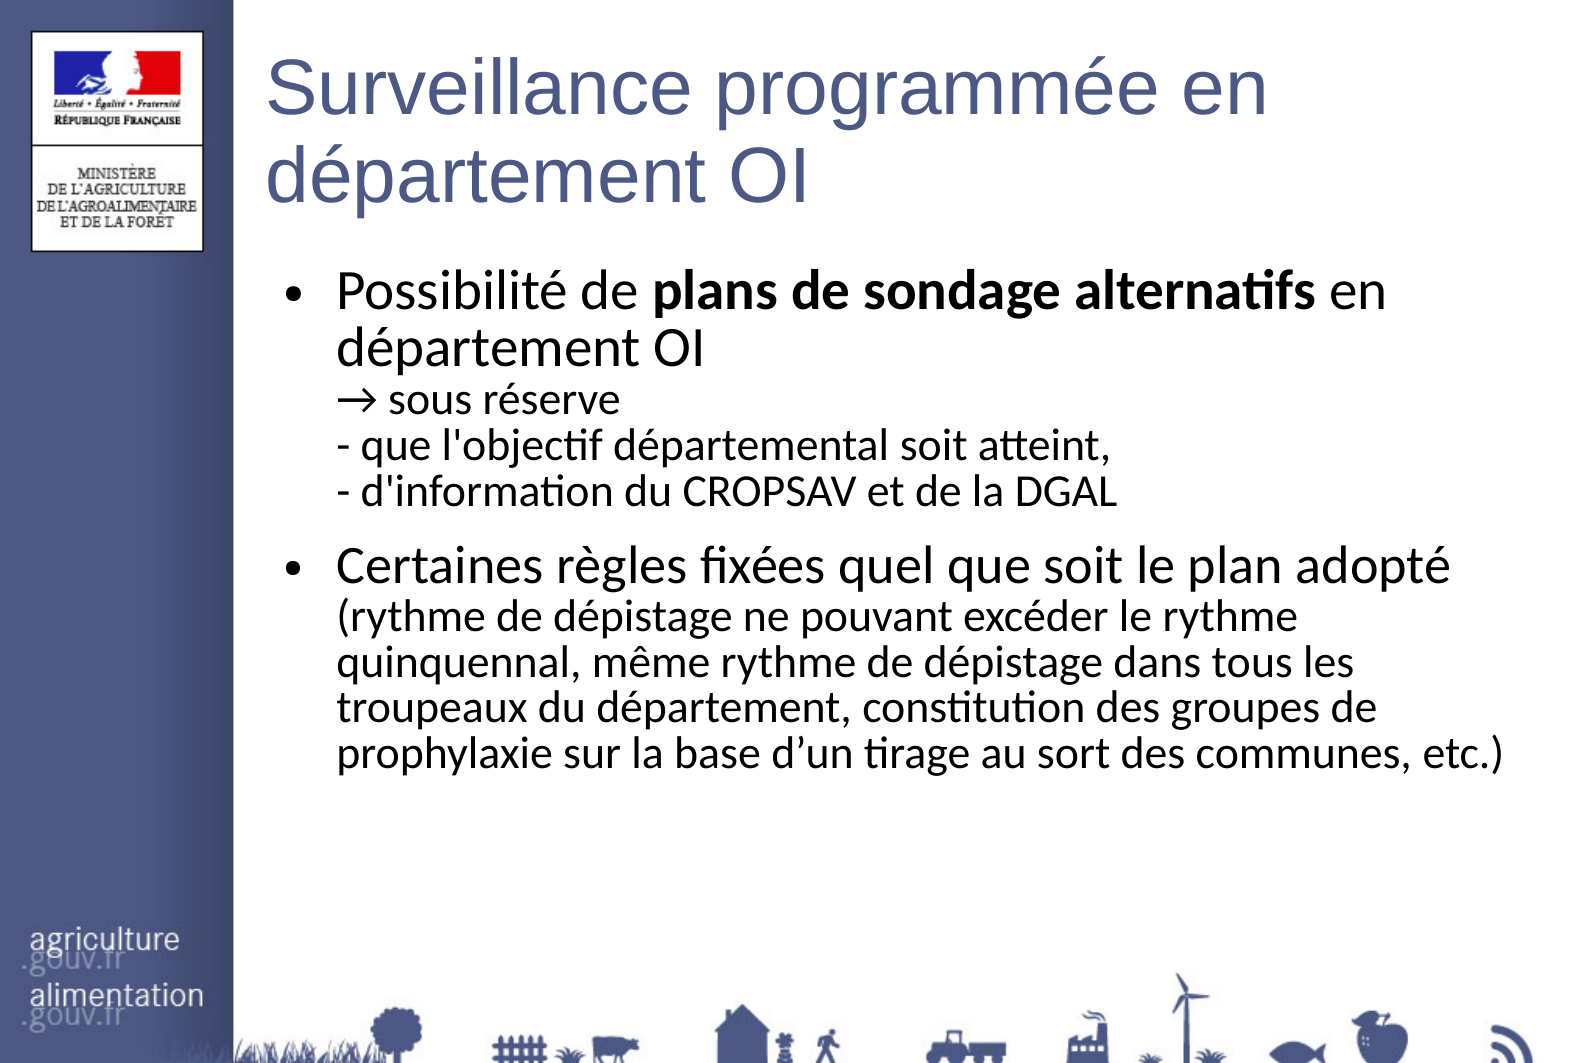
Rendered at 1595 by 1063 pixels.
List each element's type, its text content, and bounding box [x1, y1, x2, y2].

title Surveillance programmée en département OI [265, 42, 1536, 220]
picture [0, 0, 1595, 1063]
list Possibilité de plans de sondage alternatifs en département OI → sous réserve - que l'objectif départemental soit atteint, - d'information du CROPSAV et de la DGAL Certaines règles fixées quel que soit le plan adopté (rythme de dépistage ne pouvant excéder le rythme quinquennal, même rythme de dépistage dans tous les troupeaux du département, constitution des groupes de prophylaxie sur la base d’un tirage au sort des communes, etc.) [265, 266, 1536, 1063]
